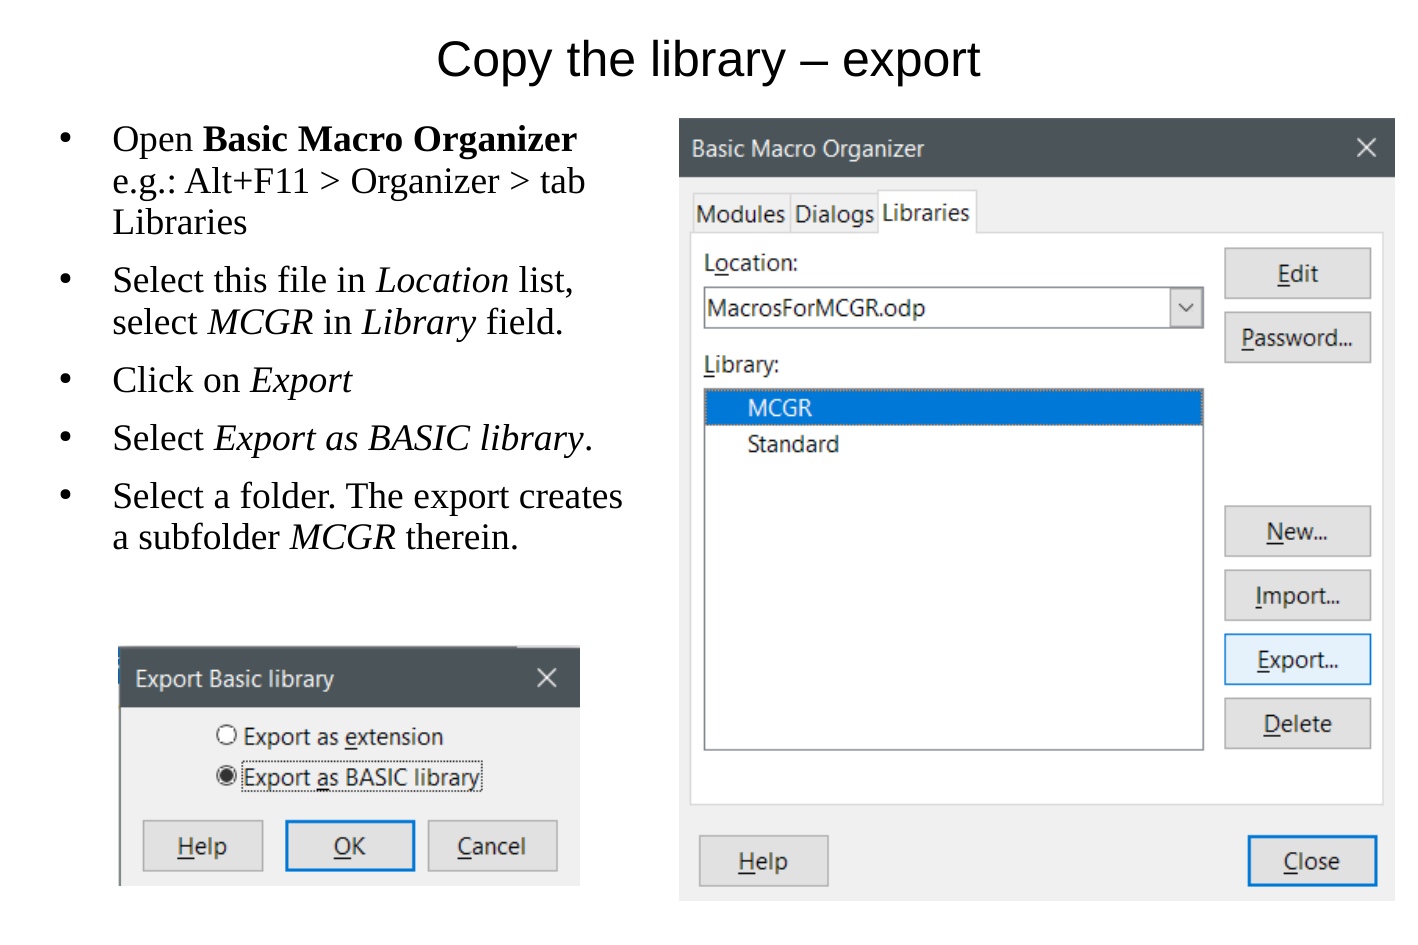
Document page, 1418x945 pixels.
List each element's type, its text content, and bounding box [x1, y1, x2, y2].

picture [679, 118, 1395, 901]
title Copy the library – export [0, 0, 1418, 119]
picture [118, 645, 580, 886]
list Open Basic Macro Organizer e.g.: Alt+F11 > Organizer > tab Libraries Select this file in Location list, select MCGR in Library field. Click on Export Select Export as BASIC library. Select a folder. The export creates a subfolder MCGR therein. [41, 118, 650, 562]
